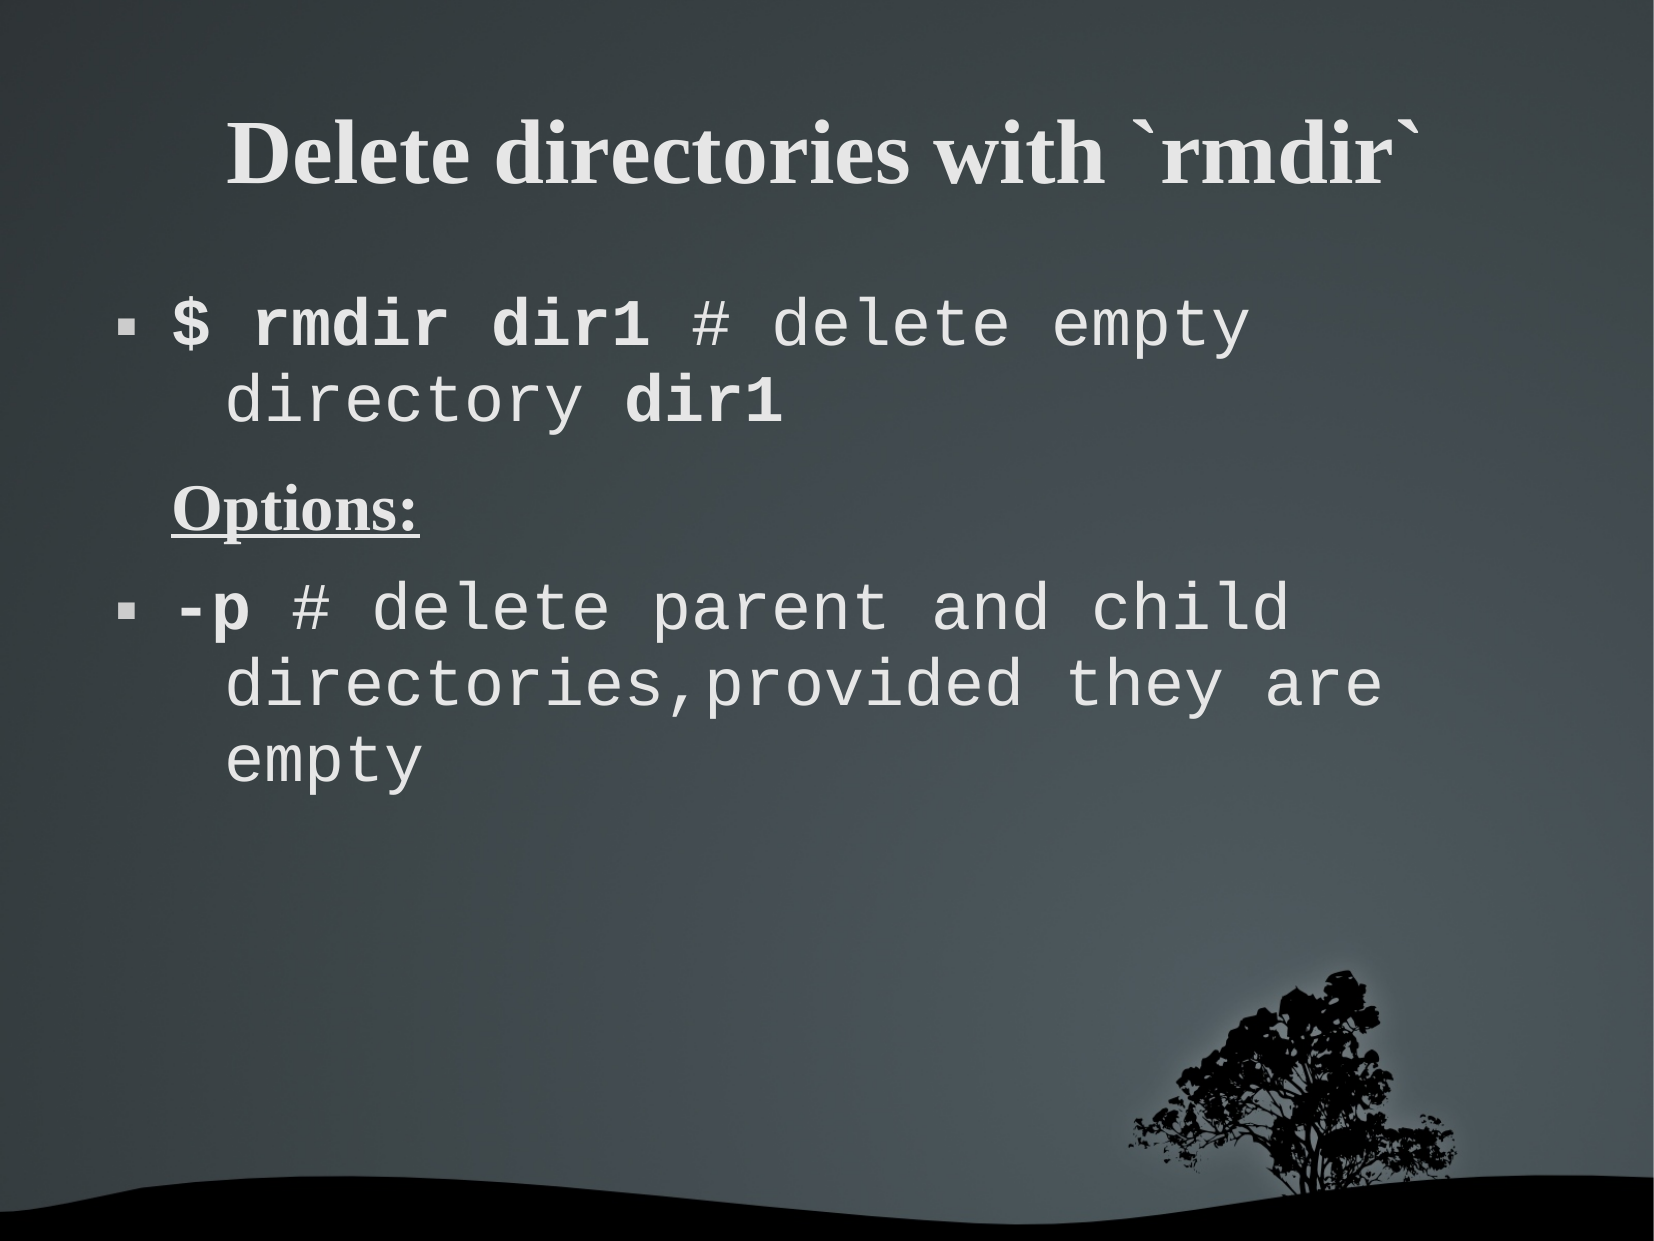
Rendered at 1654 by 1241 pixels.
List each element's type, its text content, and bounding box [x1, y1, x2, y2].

list $ rmdir dir1 # delete empty directory dir1 Options: -p # delete parent and child directories,provided they are empty [82, 290, 1571, 1109]
picture [0, 0, 1654, 1241]
title Delete directories with `rmdir` [82, 49, 1571, 257]
